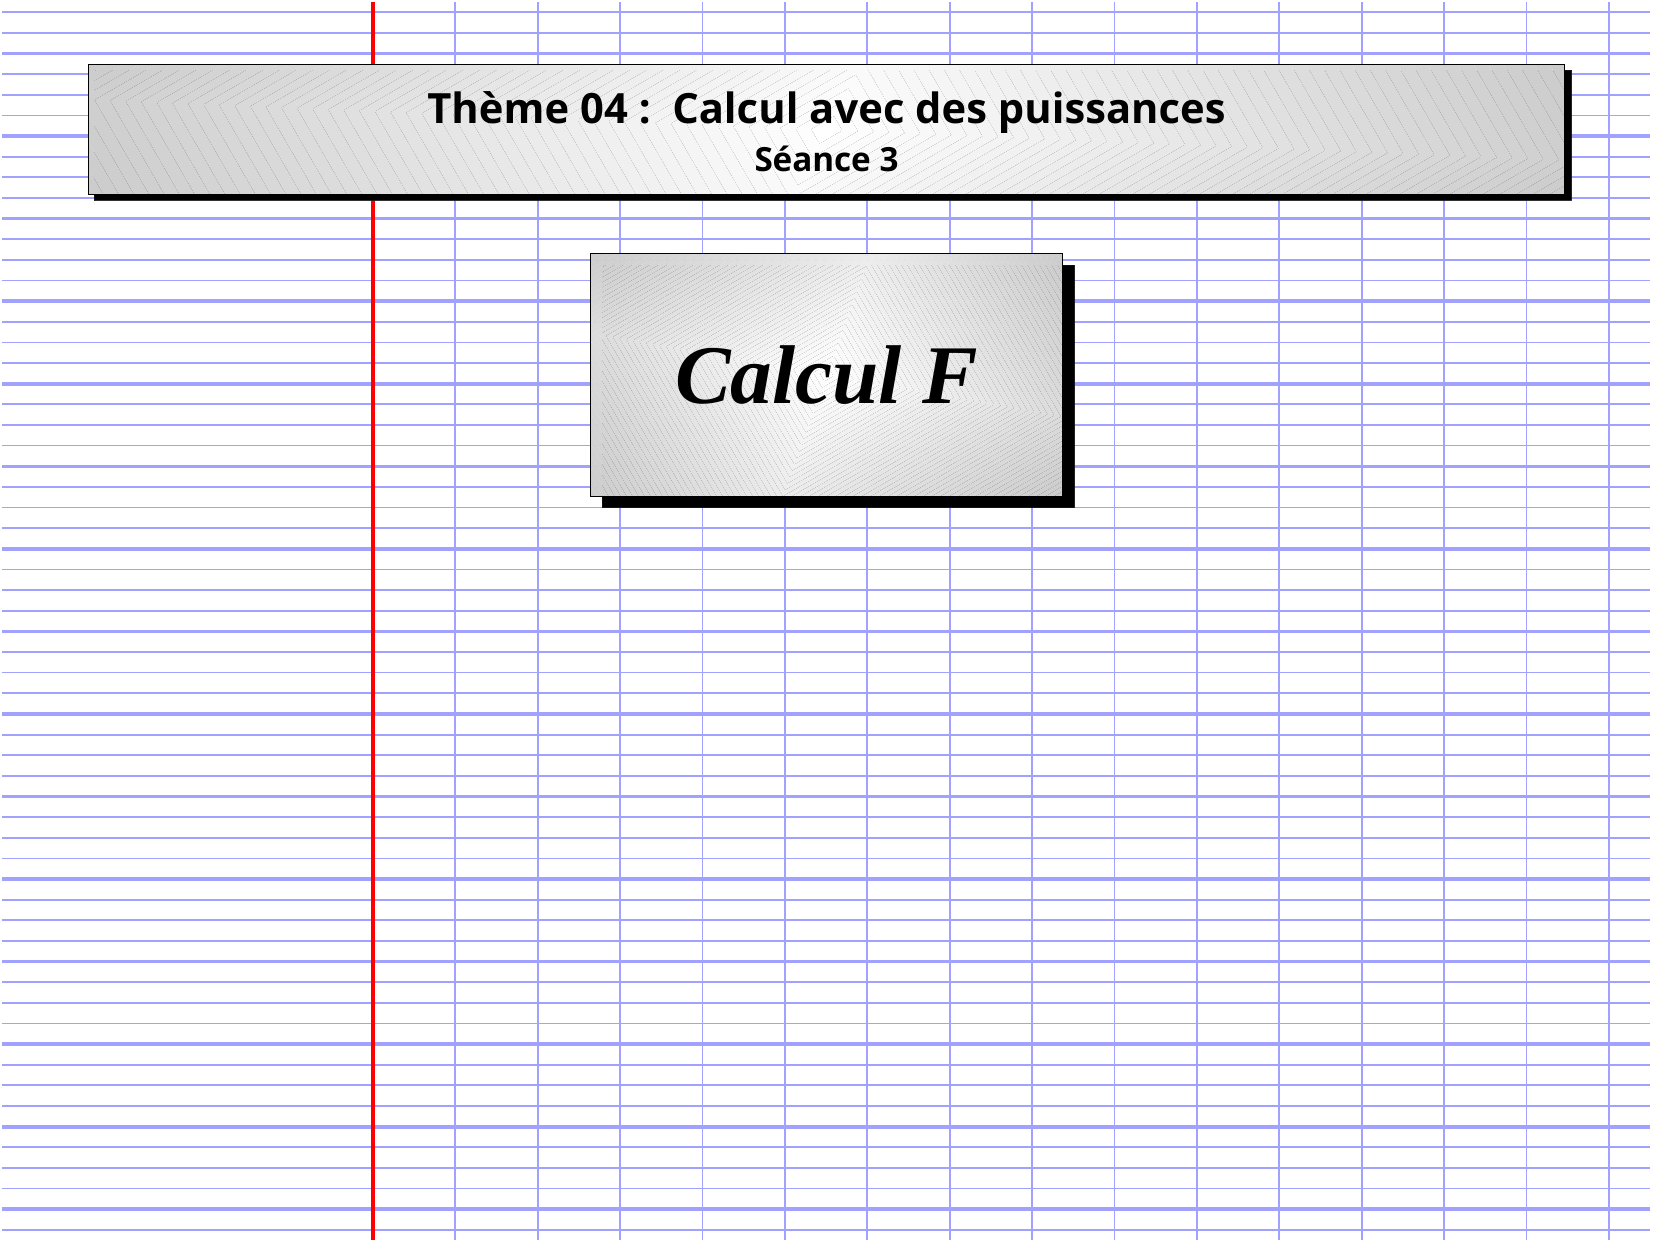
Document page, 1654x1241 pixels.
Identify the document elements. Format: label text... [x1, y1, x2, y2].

text_box Calcul F [590, 253, 1063, 497]
text_box Thème 04 : Calcul avec des puissances Séance 3 [88, 64, 1565, 195]
picture [0, 0, 1654, 1241]
